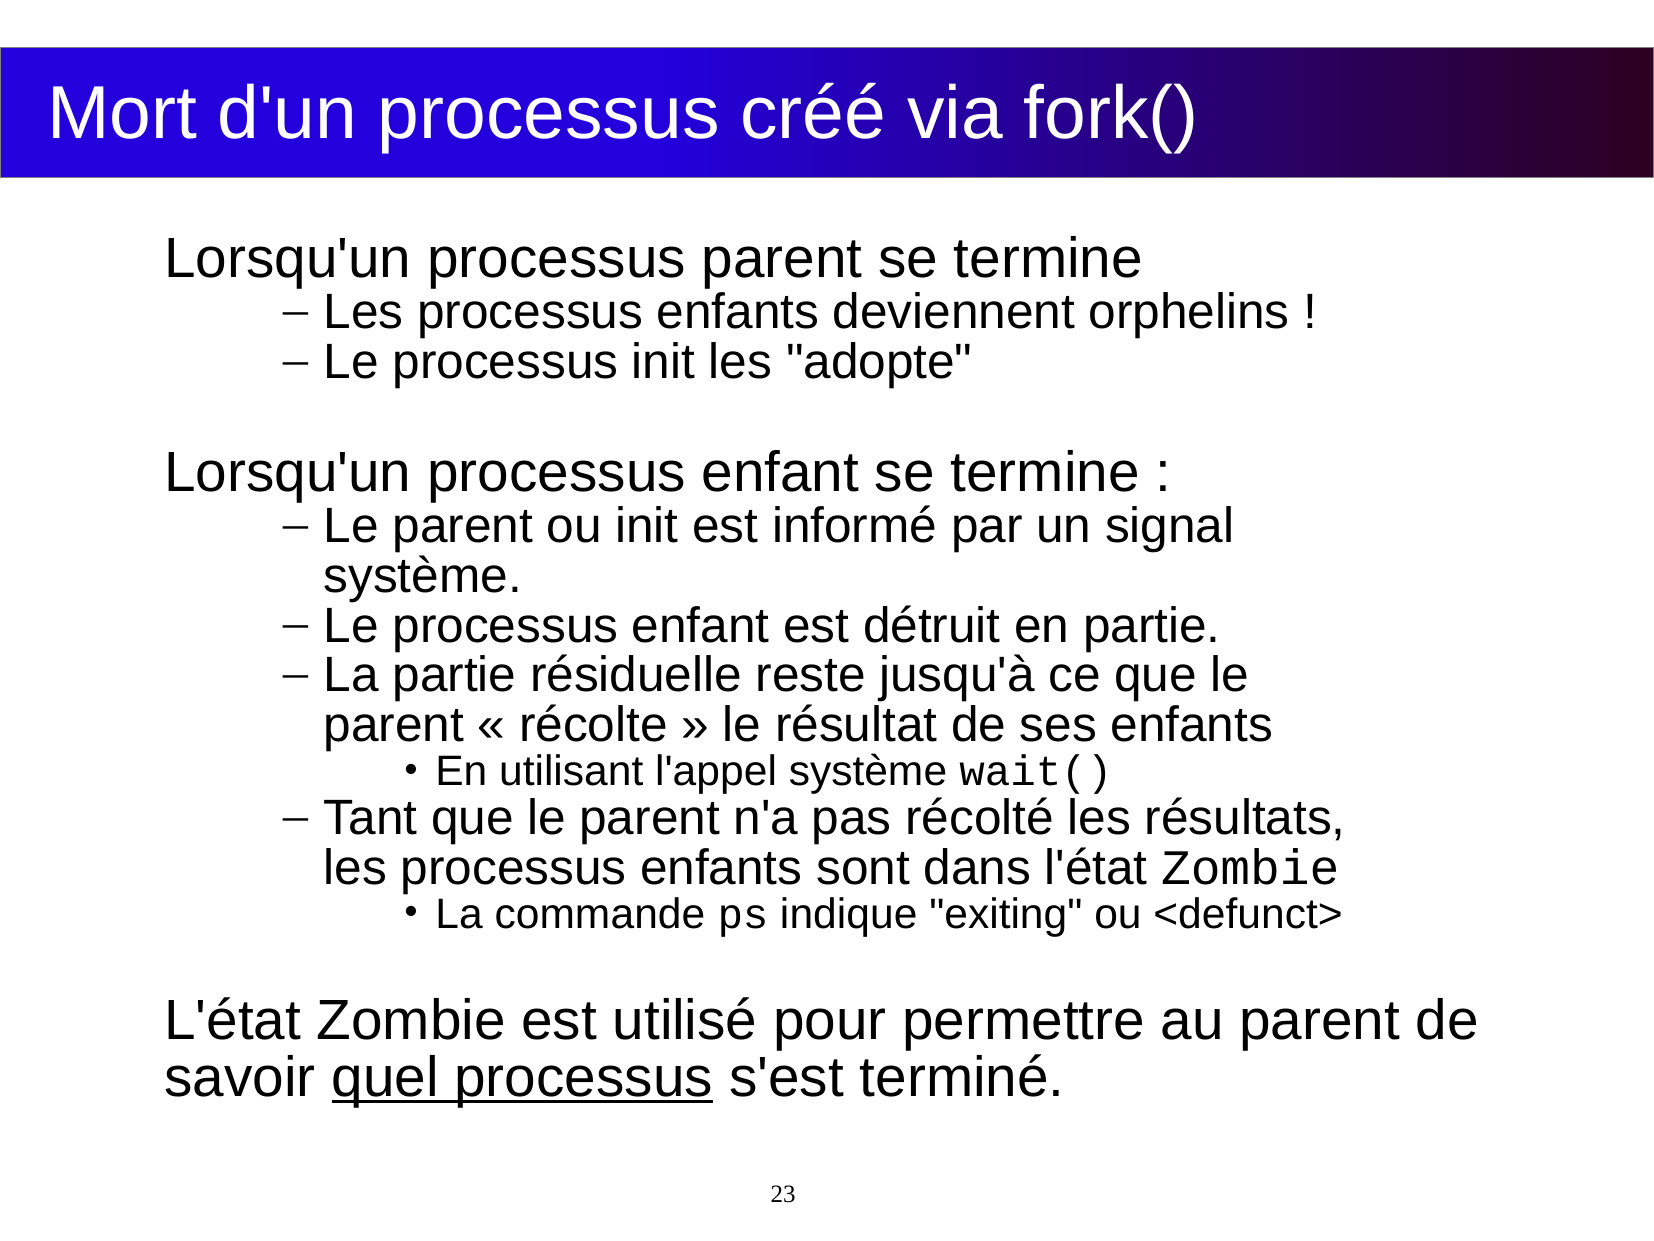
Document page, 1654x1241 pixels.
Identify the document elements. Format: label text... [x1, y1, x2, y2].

list Lorsqu'un processus parent se termine Les processus enfants deviennent orphelins ! Le processus init les "adopte" Lorsqu'un processus enfant se termine : Le parent ou init est informé par un signal système. Le processus enfant est détruit en partie. La partie résiduelle reste jusqu'à ce que le parent « récolte » le résultat de ses enfants En utilisant l'appel système wait() Tant que le parent n'a pas récolté les résultats, les processus enfants sont dans l'état Zombie La commande ps indique "exiting" ou <defunct> L'état Zombie est utilisé pour permettre au parent de savoir quel processus s'est terminé. [116, 231, 1619, 1111]
title Mort d'un processus créé via fork() [47, 6, 1477, 225]
